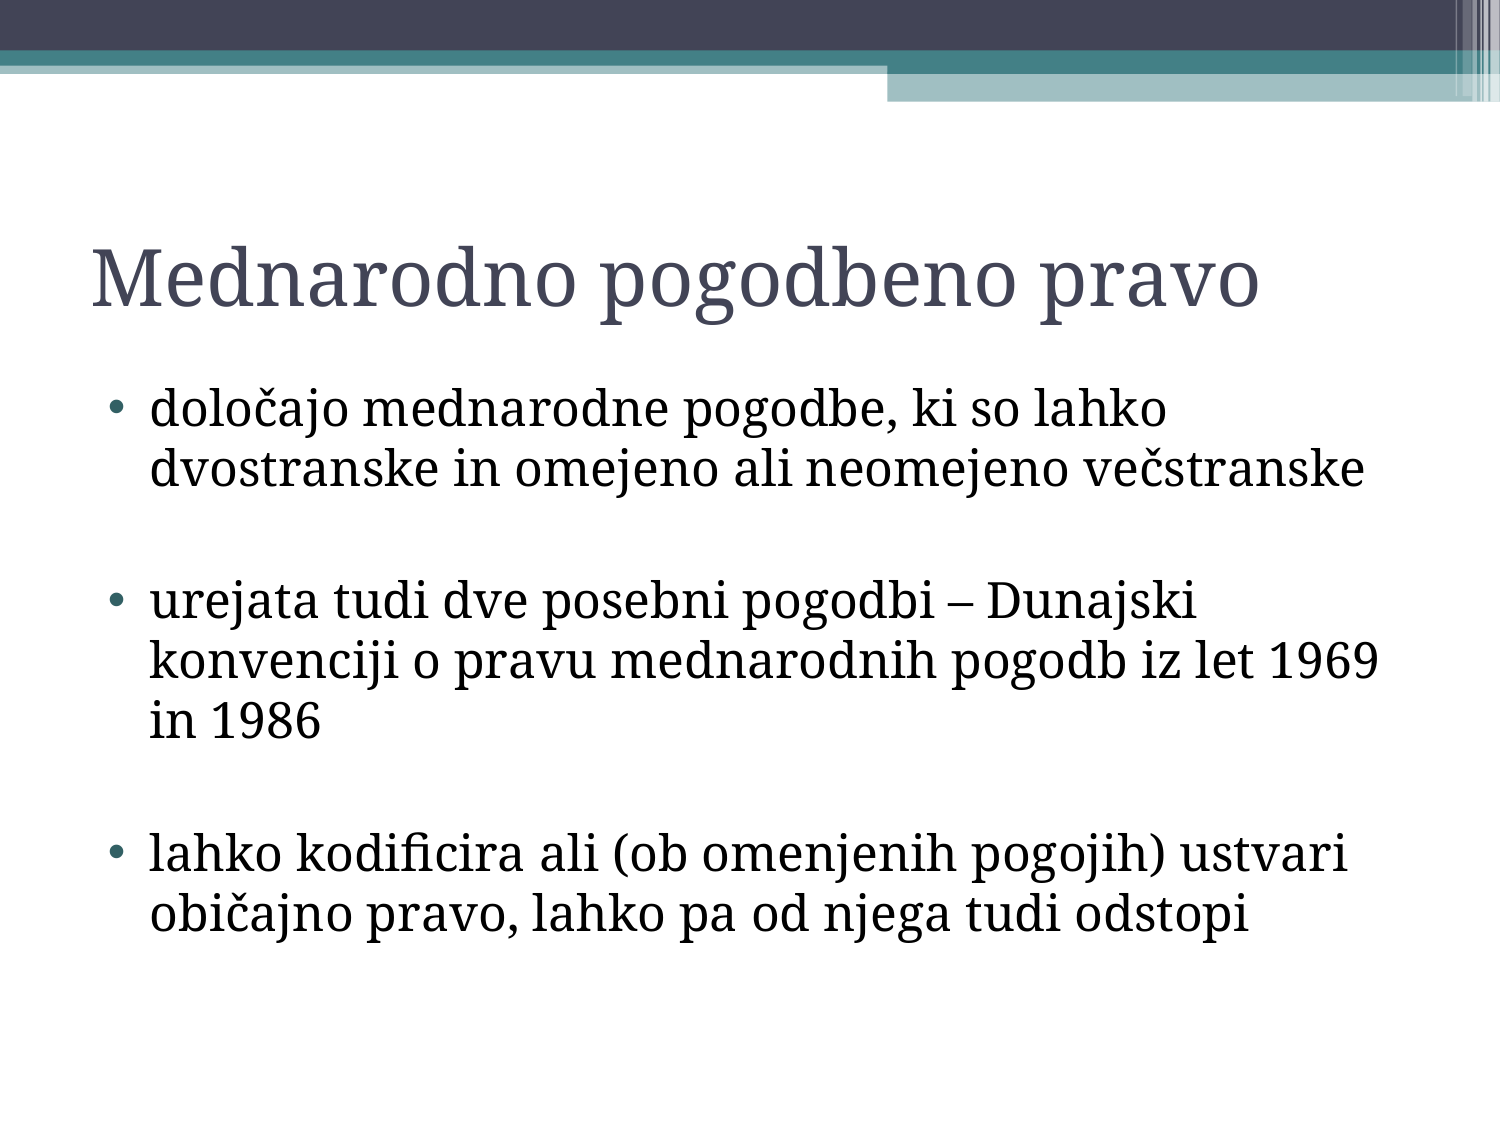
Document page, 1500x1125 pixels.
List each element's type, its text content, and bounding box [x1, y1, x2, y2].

list določajo mednarodne pogodbe, ki so lahko dvostranske in omejeno ali neomejeno večstranske urejata tudi dve posebni pogodbi – Dunajski konvenciji o pravu mednarodnih pogodb iz let 1969 in 1986 lahko kodificira ali (ob omenjenih pogojih) ustvari običajno pravo, lahko pa od njega tudi odstopi [75, 369, 1426, 1079]
title Mednarodno pogodbeno pravo [75, 187, 1426, 363]
